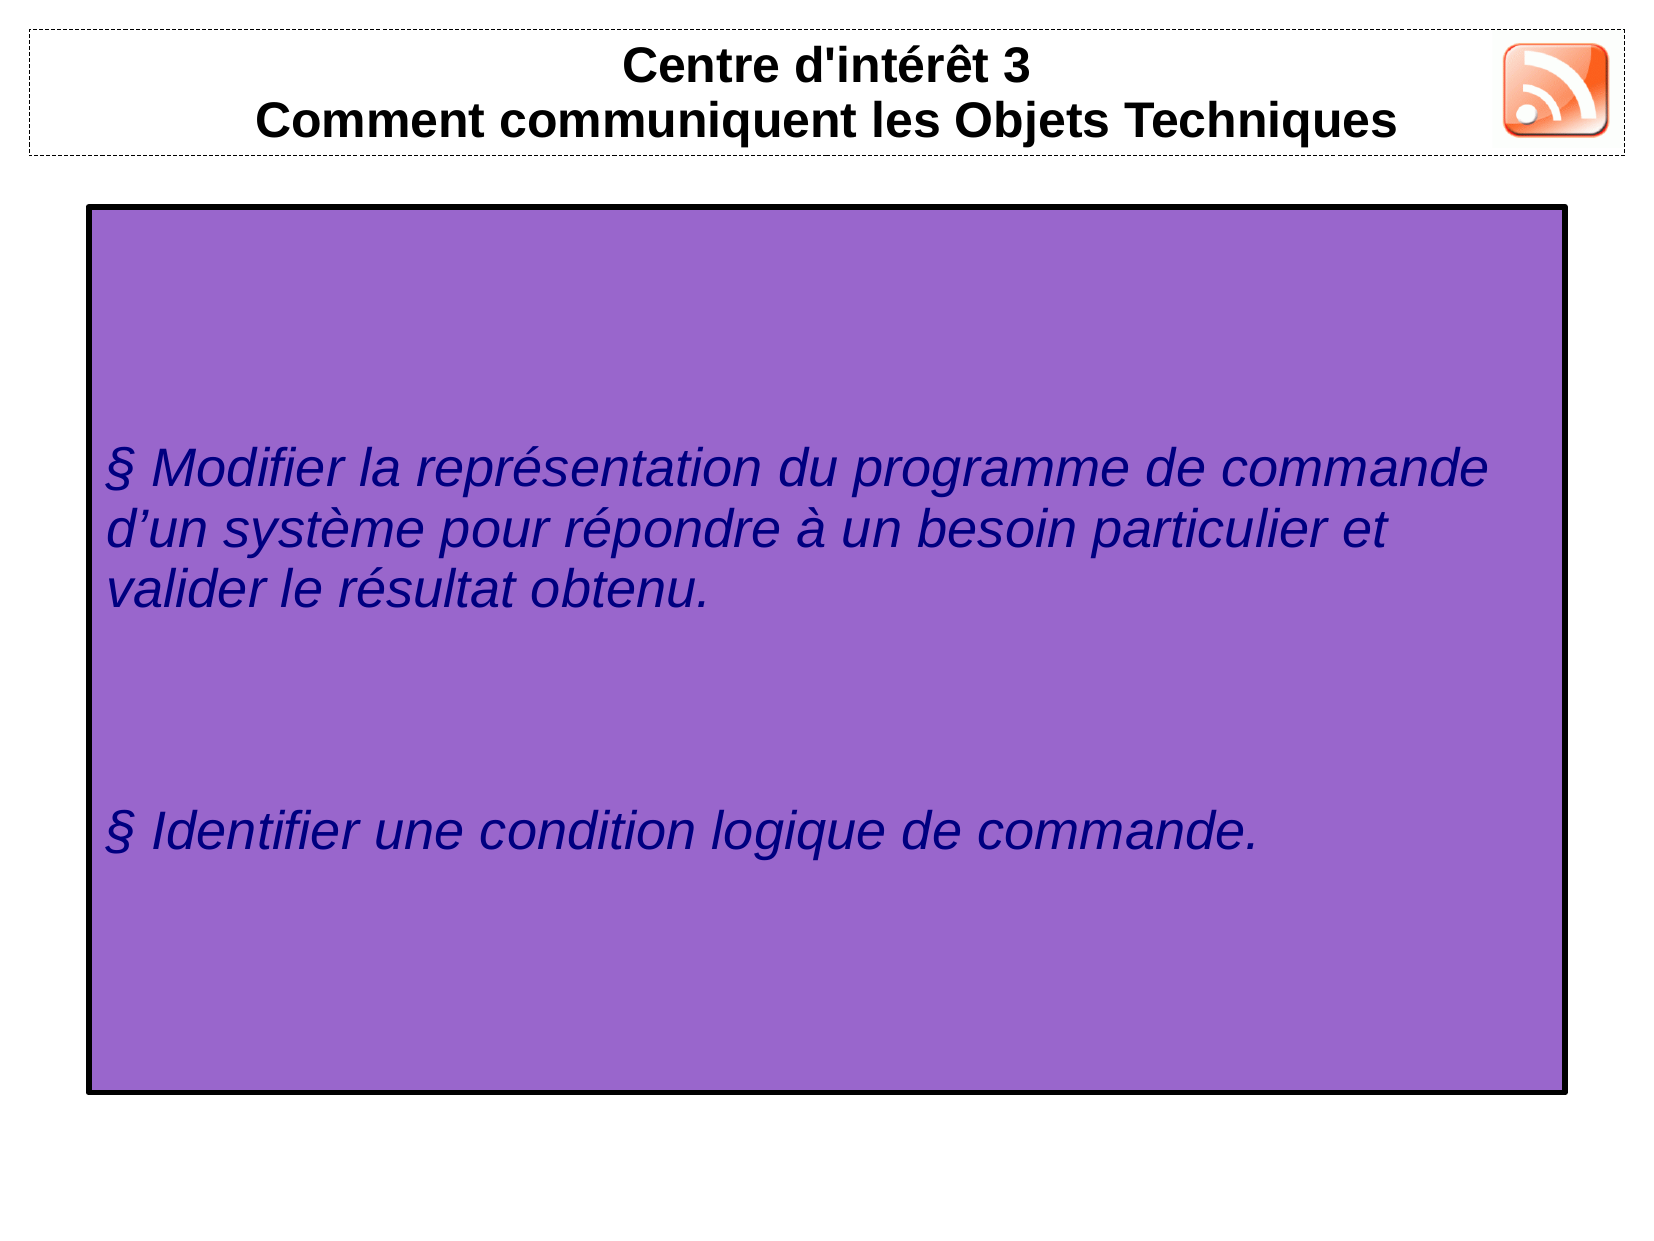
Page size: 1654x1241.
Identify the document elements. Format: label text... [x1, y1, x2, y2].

text_box § Modifier la représentation du programme de commande d’un système pour répondre à un besoin particulier et valider le résultat obtenu. § Identifier une condition logique de commande. [88, 206, 1565, 1093]
text_box Centre d'intérêt 3 Comment communiquent les Objets Techniques [29, 29, 1625, 156]
